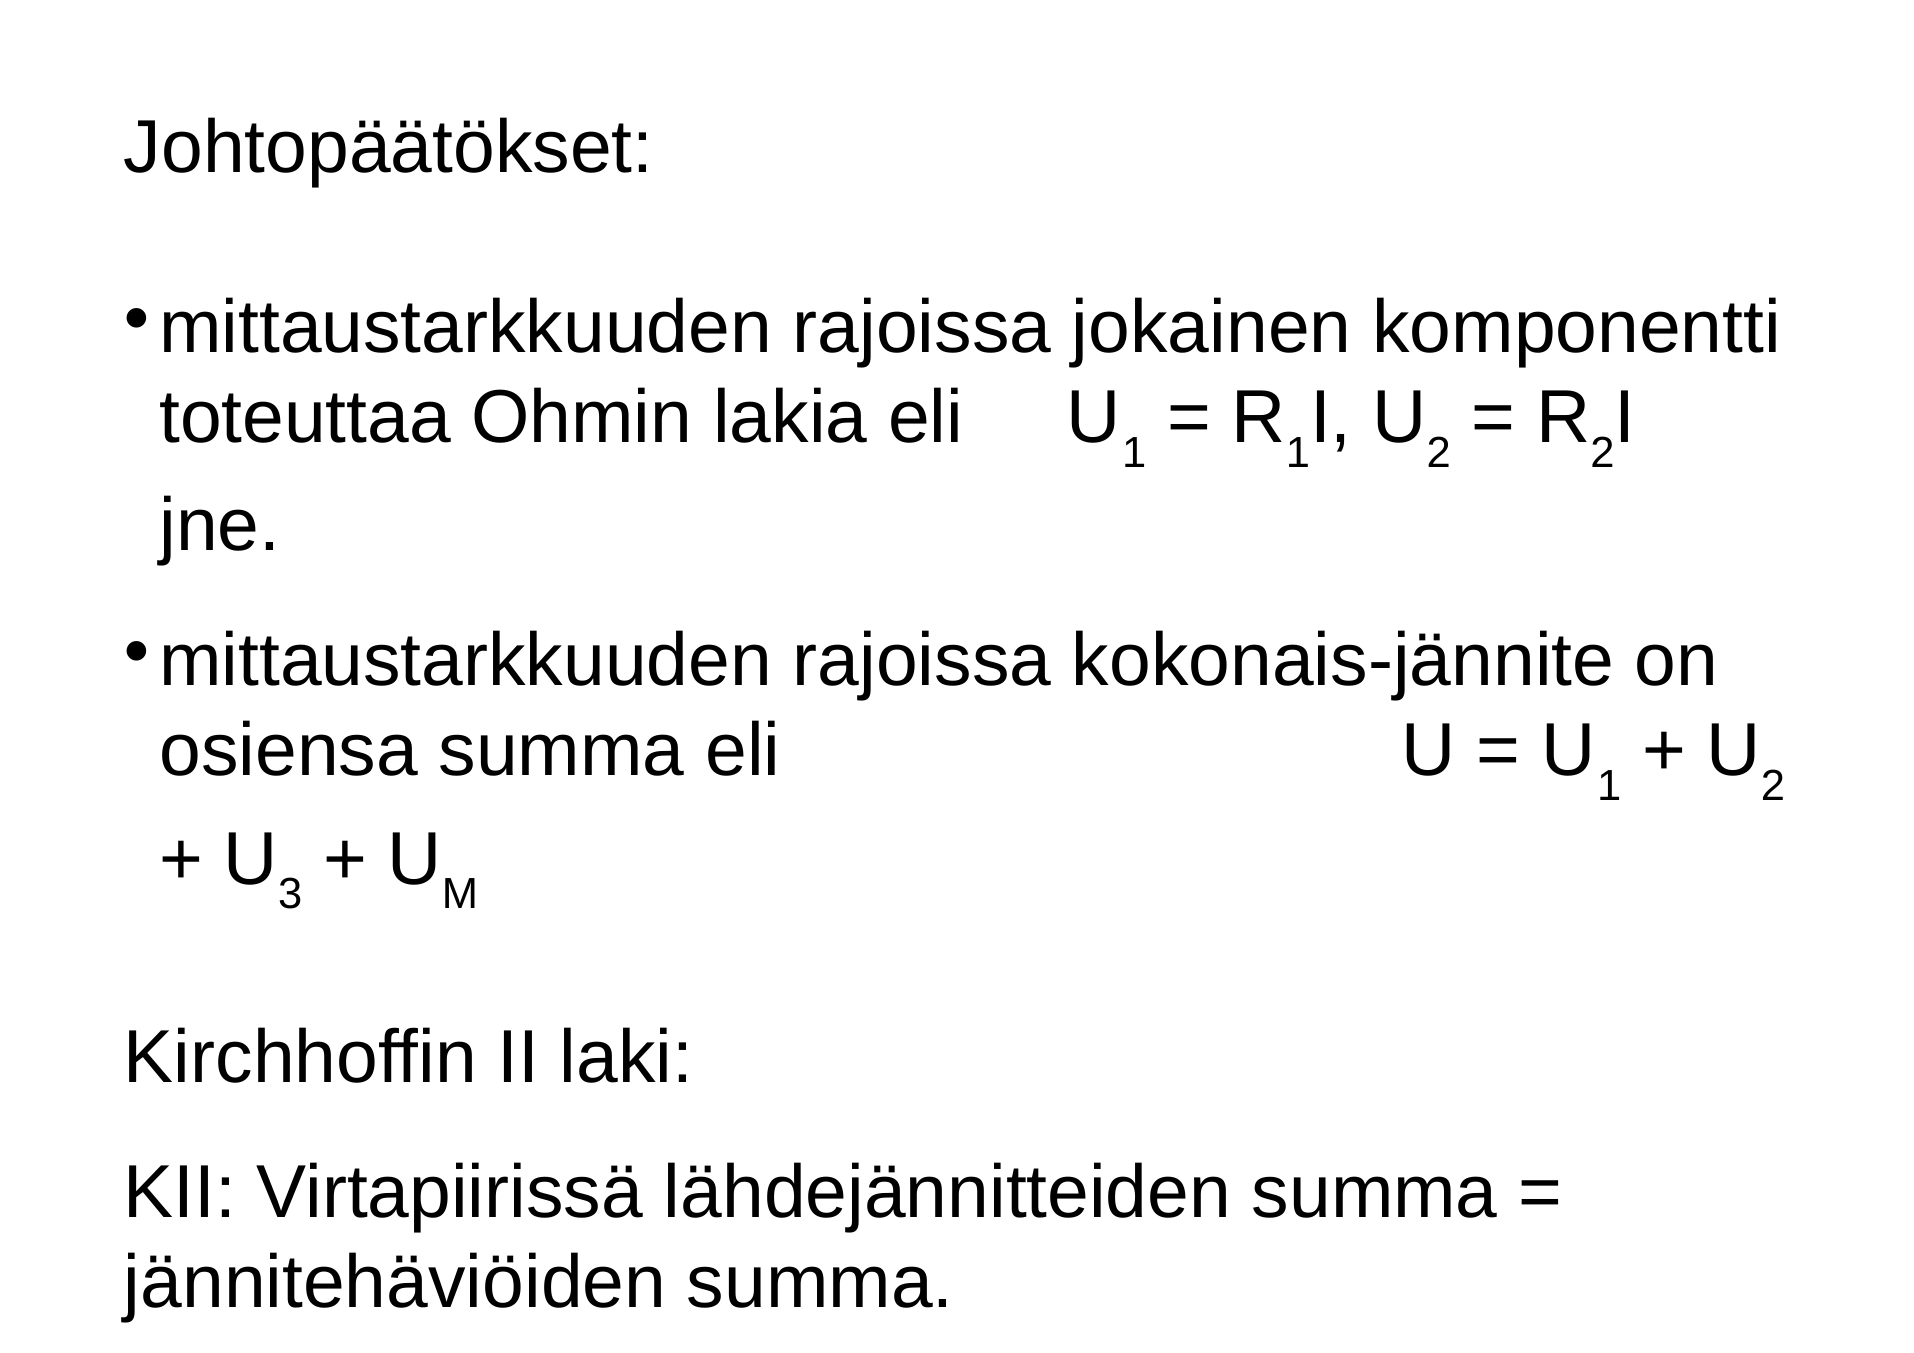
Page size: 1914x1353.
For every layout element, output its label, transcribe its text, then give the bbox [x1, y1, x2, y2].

text_box Johtopäätökset: mittaustarkkuuden rajoissa jokainen komponentti toteuttaa Ohmin lakia eli U1 = R1I, U2 = R2I jne. mittaustarkkuuden rajoissa kokonais-jännite on osiensa summa eli U = U1 + U2 + U3 + UM Kirchhoffin II laki: KII: Virtapiirissä lähdejännitteiden summa = jännitehäviöiden summa. [109, 90, 1805, 1337]
